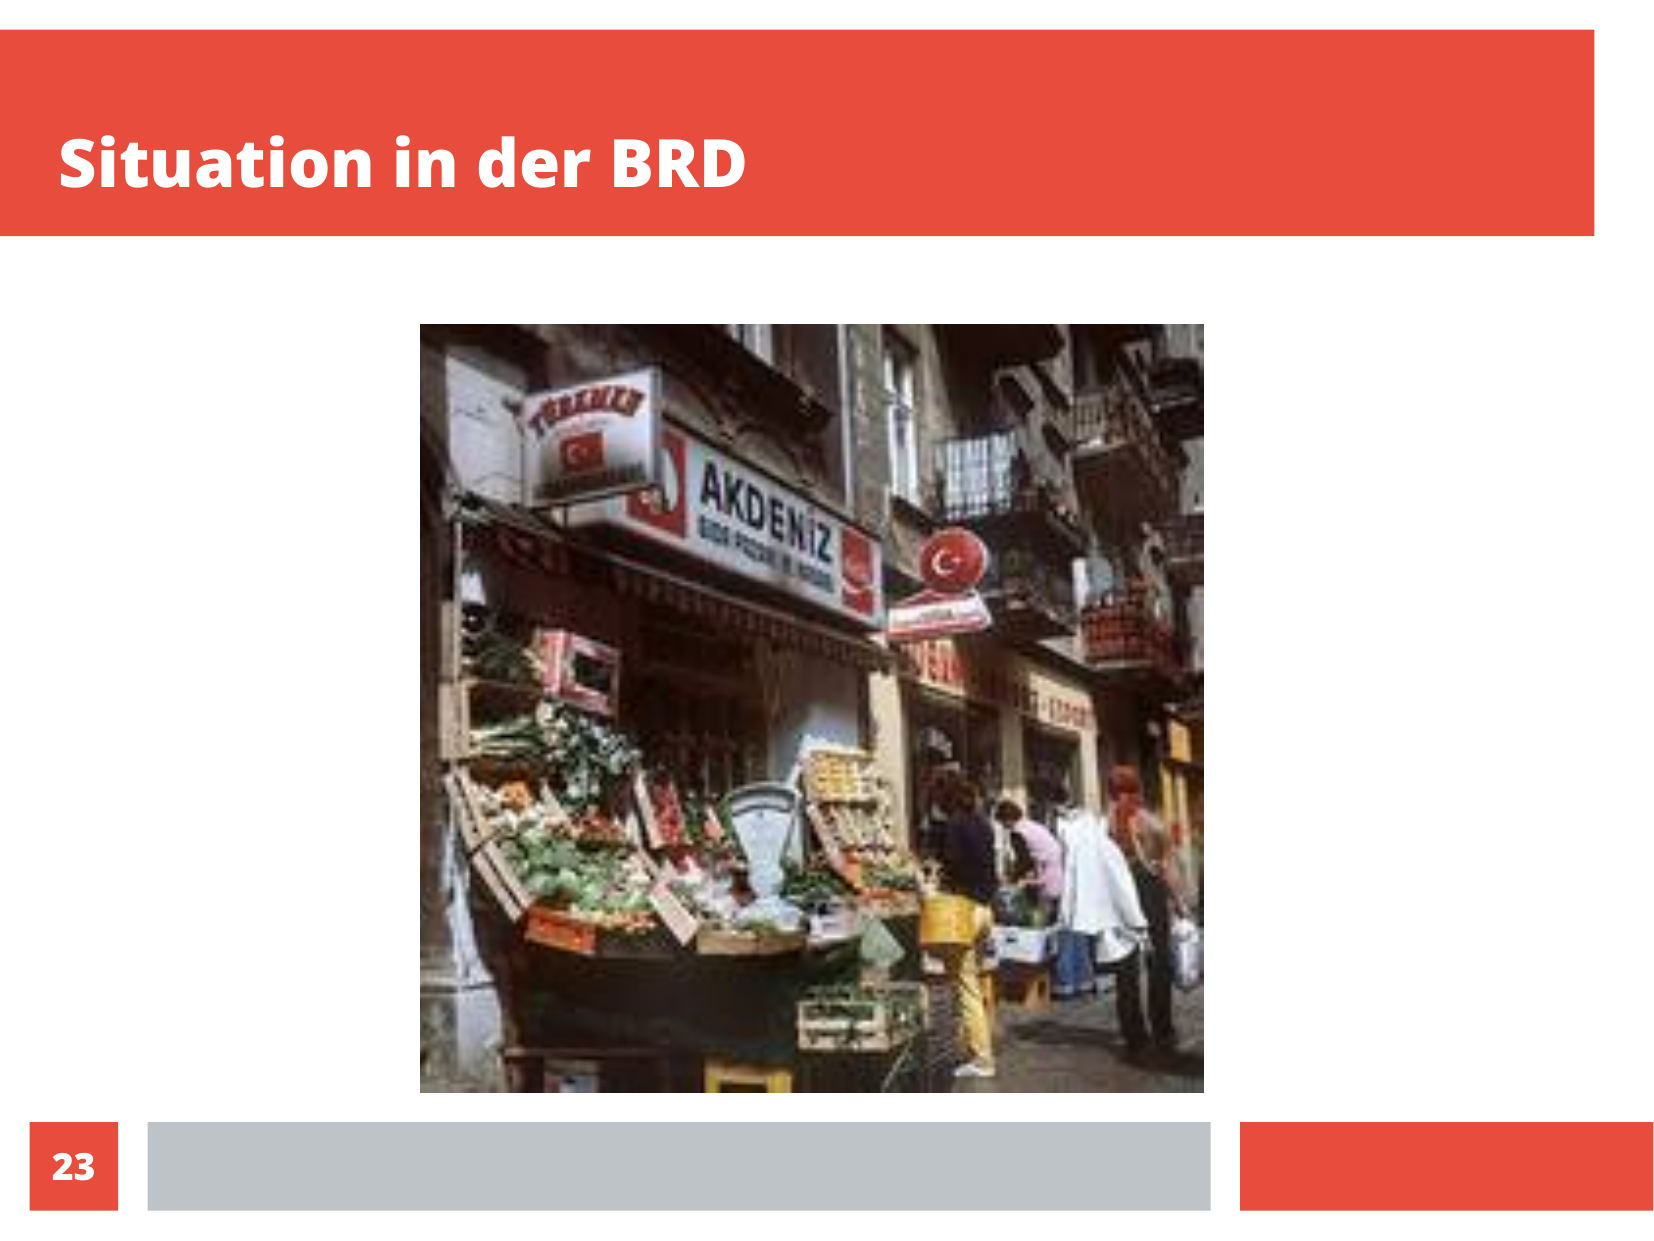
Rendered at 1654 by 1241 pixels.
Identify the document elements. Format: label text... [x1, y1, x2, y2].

title Situation in der BRD [59, 59, 1595, 207]
picture [420, 324, 1204, 1093]
